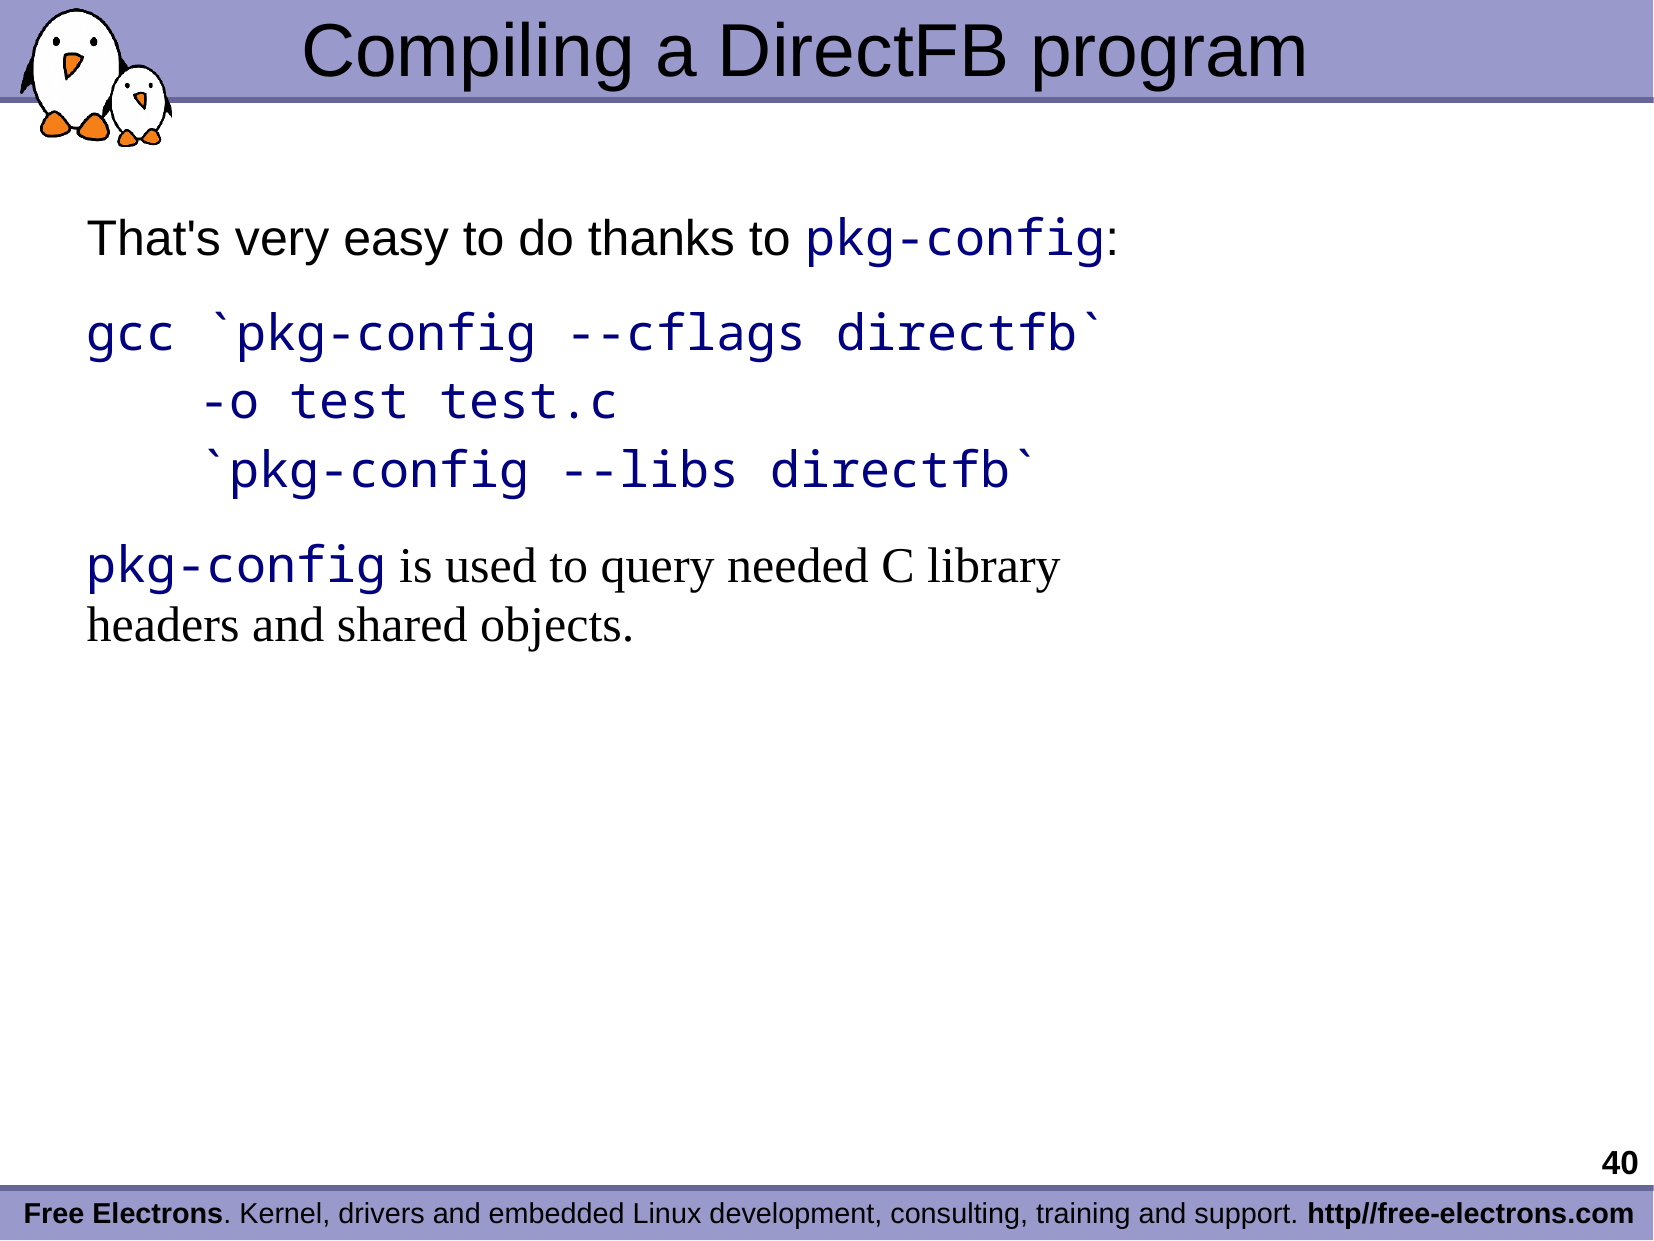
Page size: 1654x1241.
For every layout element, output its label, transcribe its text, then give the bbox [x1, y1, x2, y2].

picture [20, 8, 172, 147]
list That's very easy to do thanks to pkg-config: gcc `pkg-config --cflags directfb` -o test test.c `pkg-config --libs directfb` pkg-config is used to query needed C library headers and shared objects. [68, 201, 1592, 1118]
title Compiling a DirectFB program [60, 0, 1551, 101]
